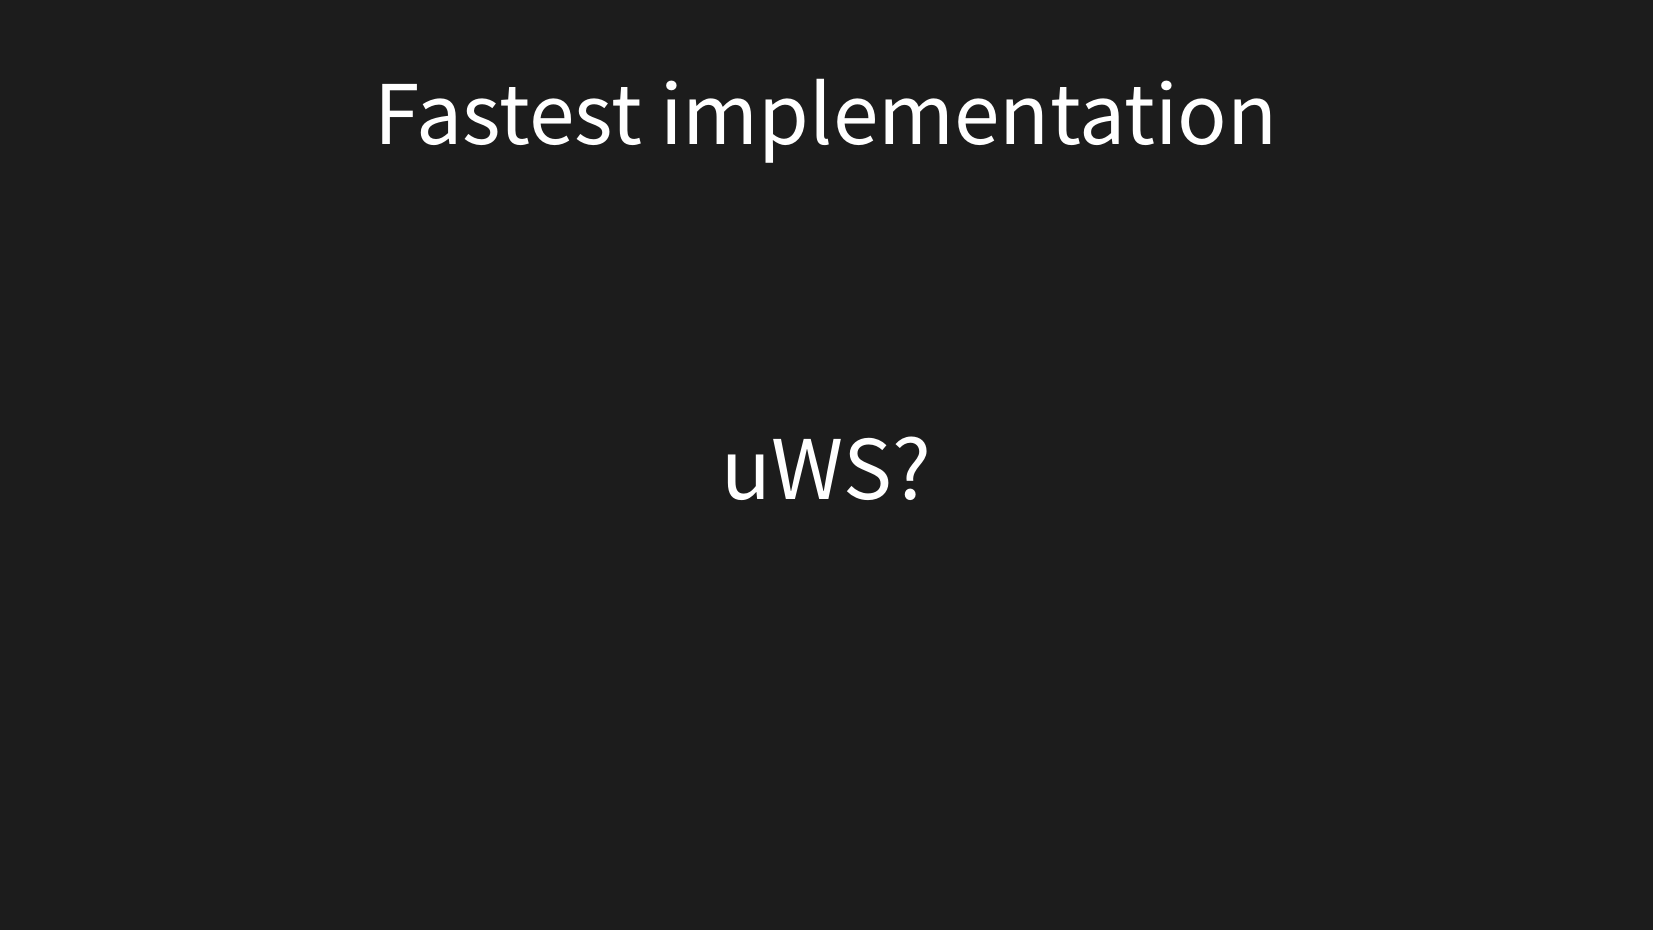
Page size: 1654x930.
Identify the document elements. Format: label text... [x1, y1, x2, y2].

title uWS? [0, 351, 1653, 582]
title Fastest implementation [0, 0, 1653, 228]
